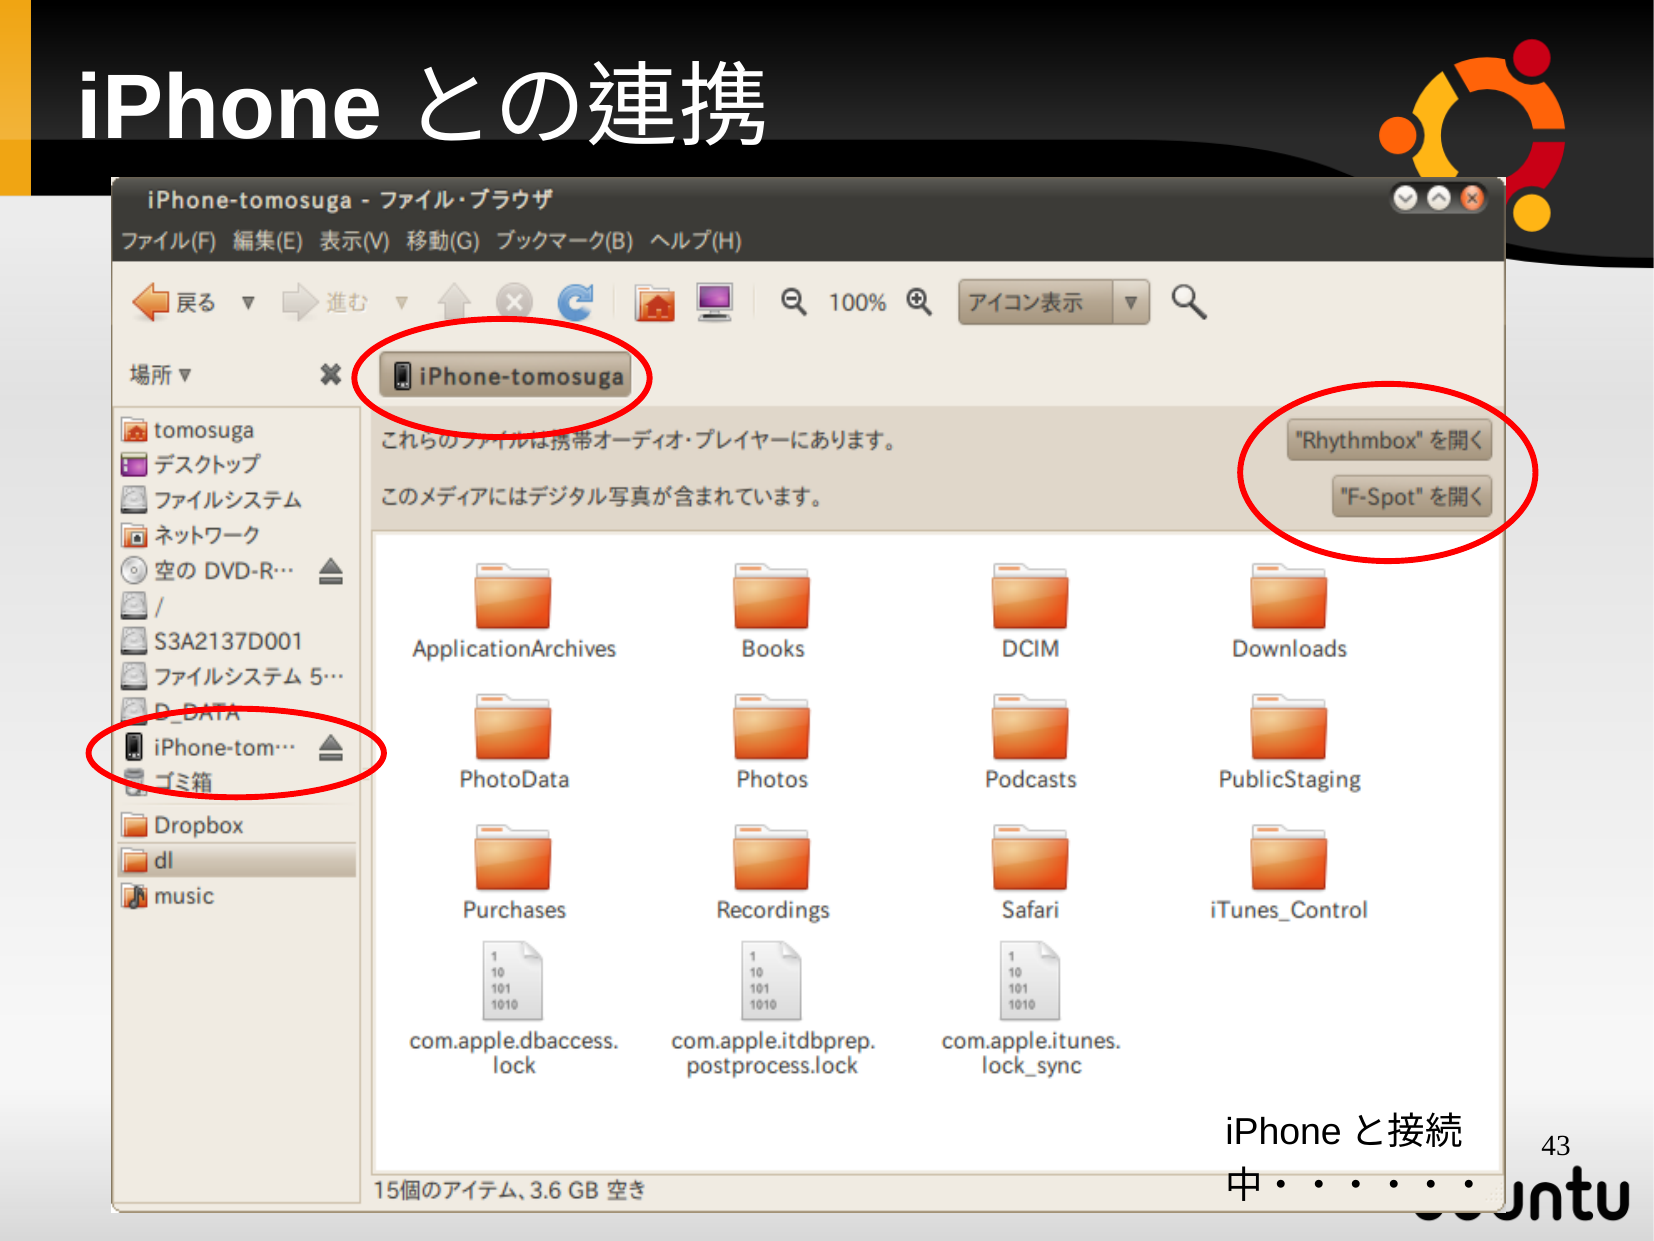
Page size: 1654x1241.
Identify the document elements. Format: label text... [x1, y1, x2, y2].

text_box iPhoneと接続中・・・・・・ [1210, 1093, 1654, 1151]
title iPhoneとの連携 [76, 7, 1565, 200]
picture [0, 0, 1654, 1241]
